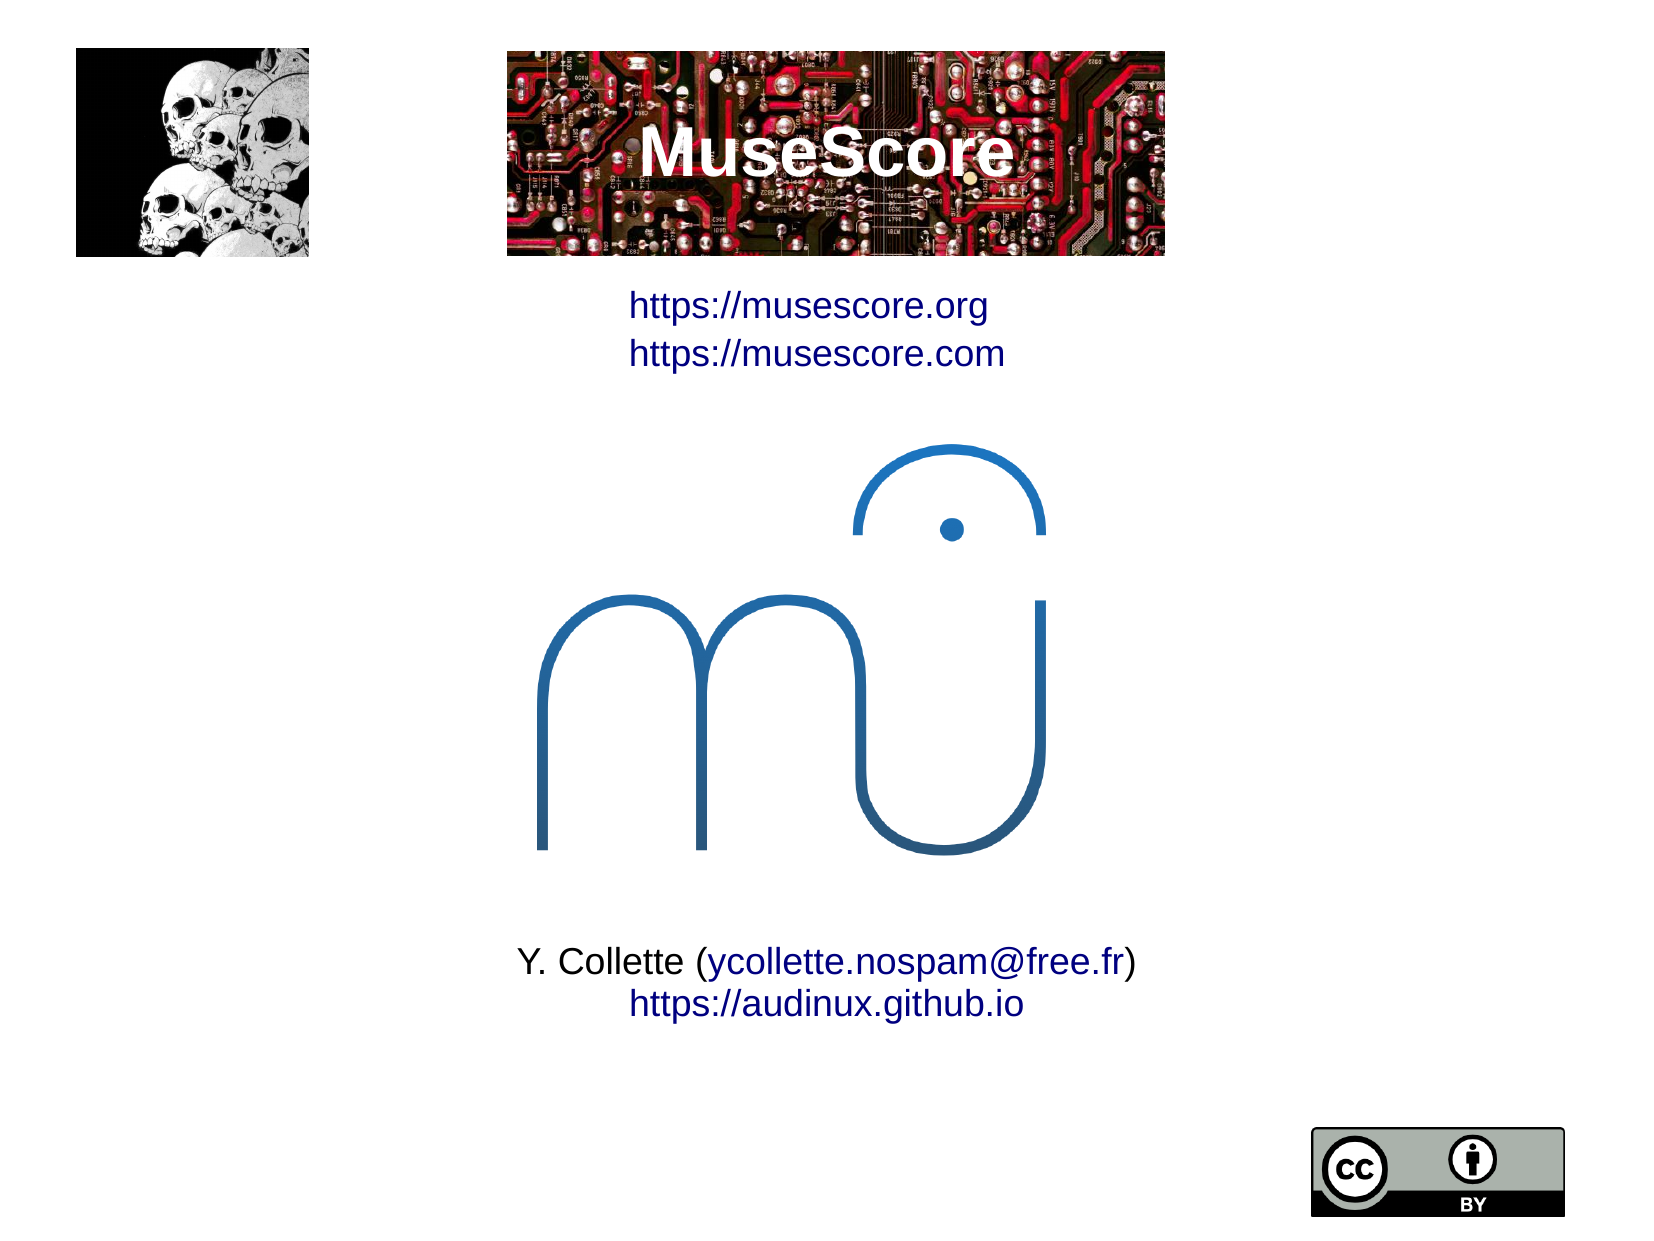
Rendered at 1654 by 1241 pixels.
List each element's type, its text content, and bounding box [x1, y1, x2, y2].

text_box Y. Collette (ycollette.nospam@free.fr) https://audinux.github.io [496, 933, 1158, 1032]
picture [507, 51, 1165, 256]
text_box https://musescore.com [614, 324, 1040, 382]
picture [1311, 1127, 1565, 1217]
picture [76, 48, 309, 257]
text_box MuseScore [623, 104, 1052, 278]
picture [496, 354, 1087, 945]
text_box https://musescore.org [614, 277, 1028, 324]
